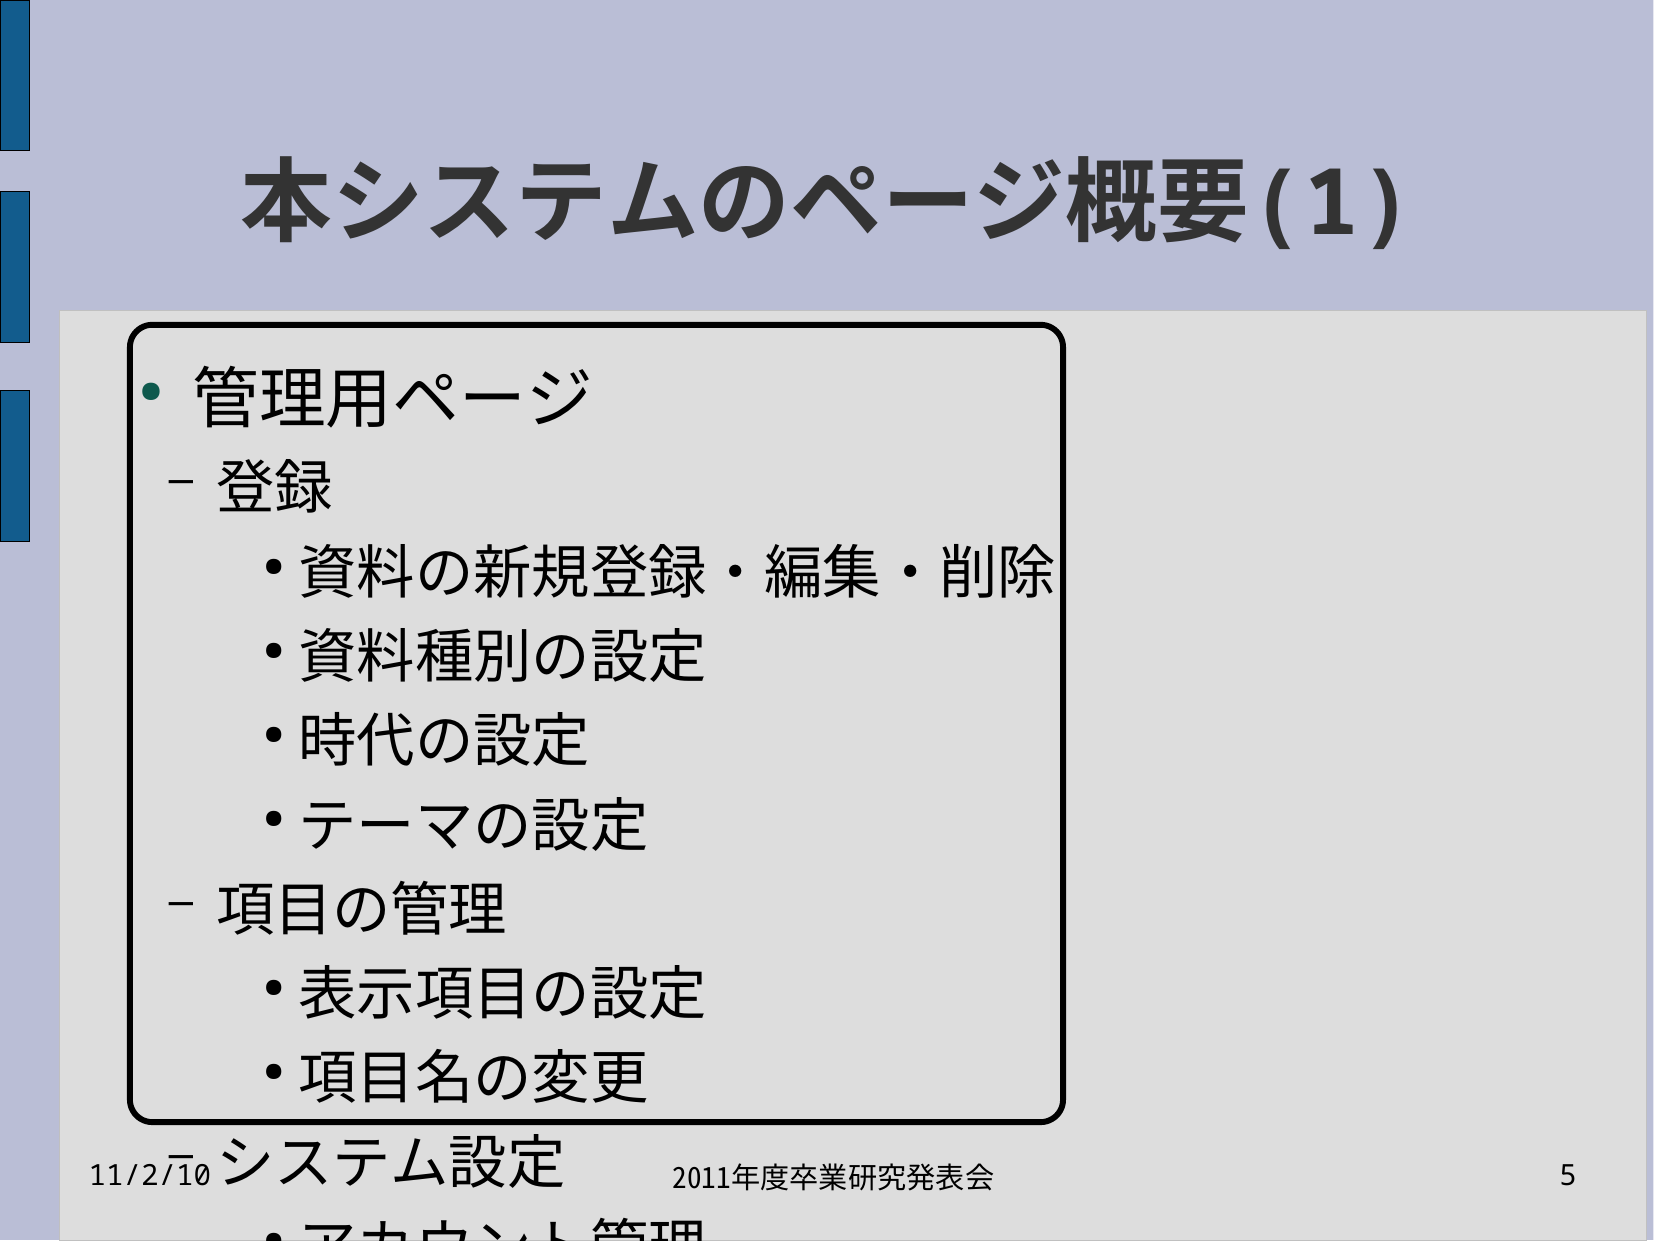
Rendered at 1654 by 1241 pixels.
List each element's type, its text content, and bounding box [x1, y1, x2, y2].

title 本システムのページ概要(1) [121, 91, 1534, 299]
list 管理用ページ 登録 資料の新規登録・編集・削除 資料種別の設定 時代の設定 テーマの設定 項目の管理 表示項目の設定 項目名の変更 システム設定 アカウント管理 ログ [121, 344, 1534, 1164]
text_box [129, 324, 1064, 1123]
